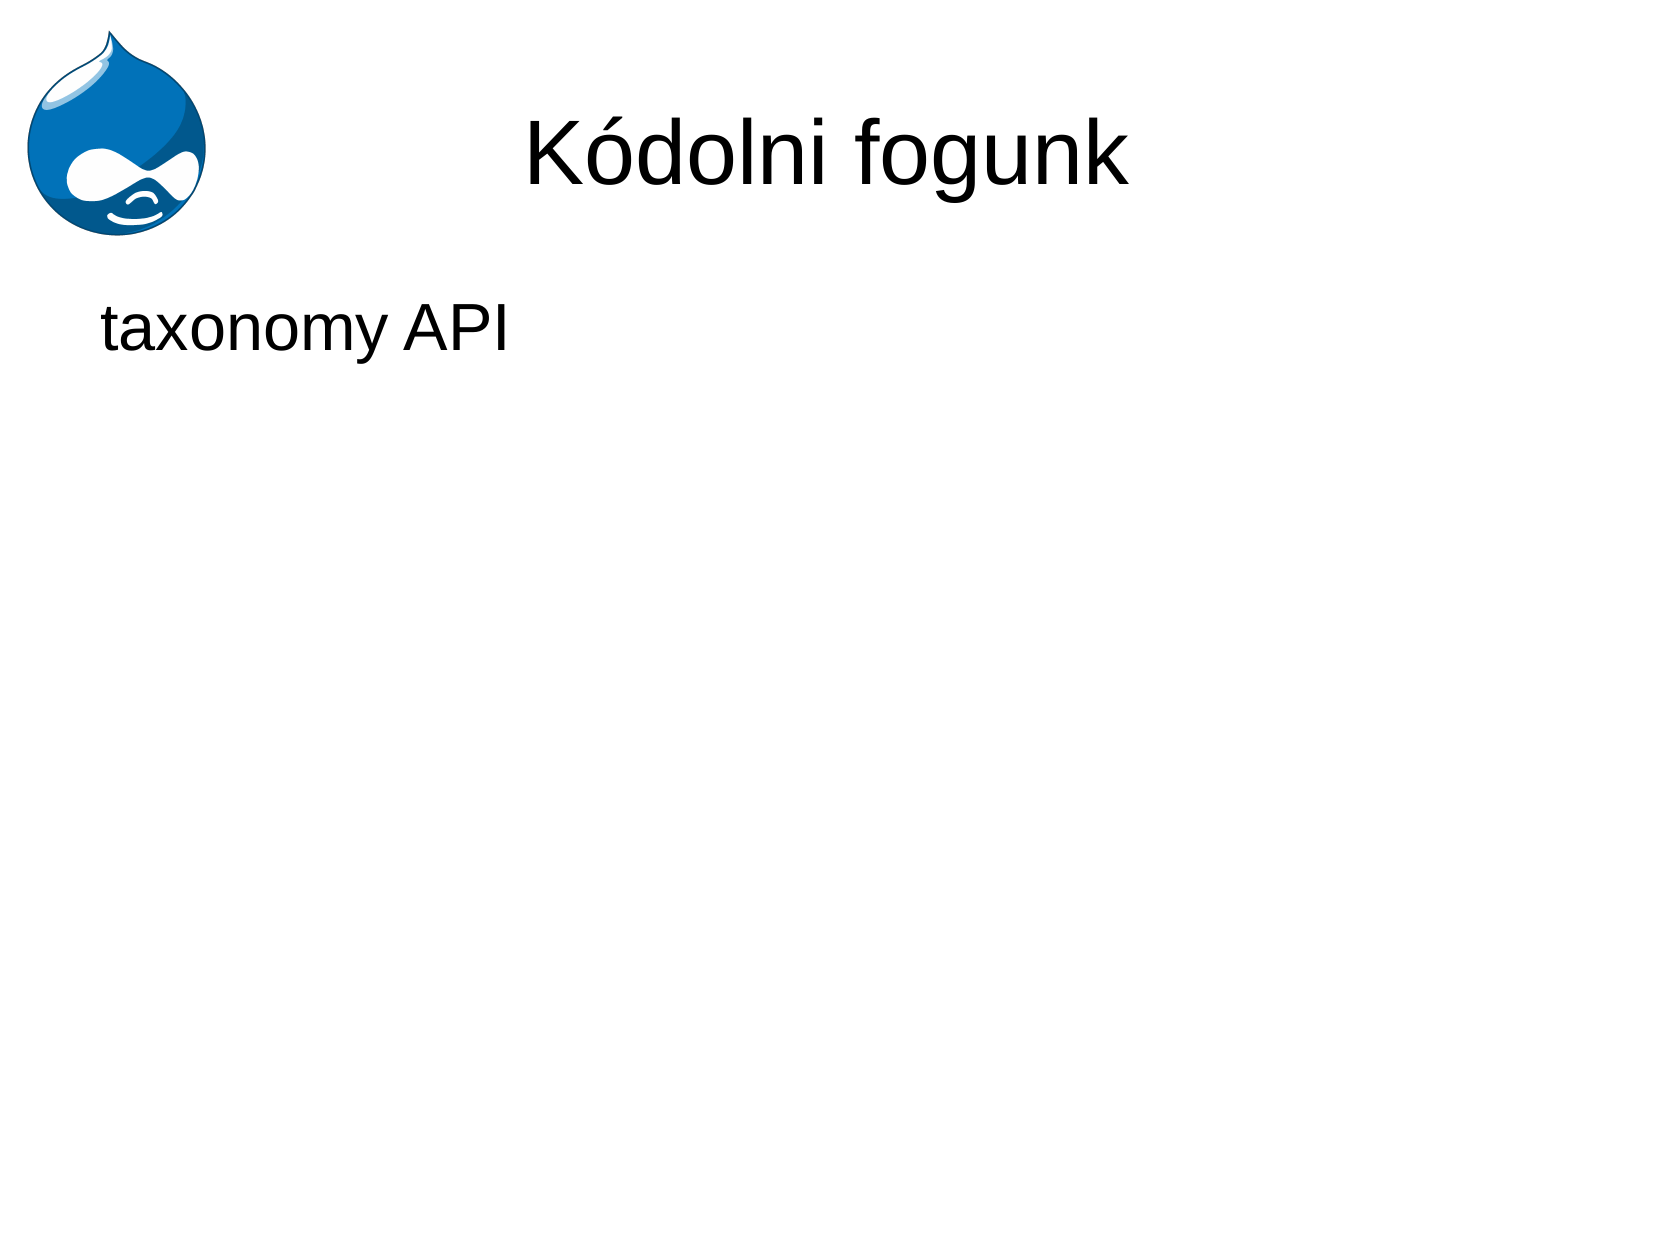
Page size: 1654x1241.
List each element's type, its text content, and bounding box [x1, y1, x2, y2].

list taxonomy API [82, 290, 1571, 1109]
title Kódolni fogunk [82, 49, 1571, 257]
picture [26, 29, 207, 237]
